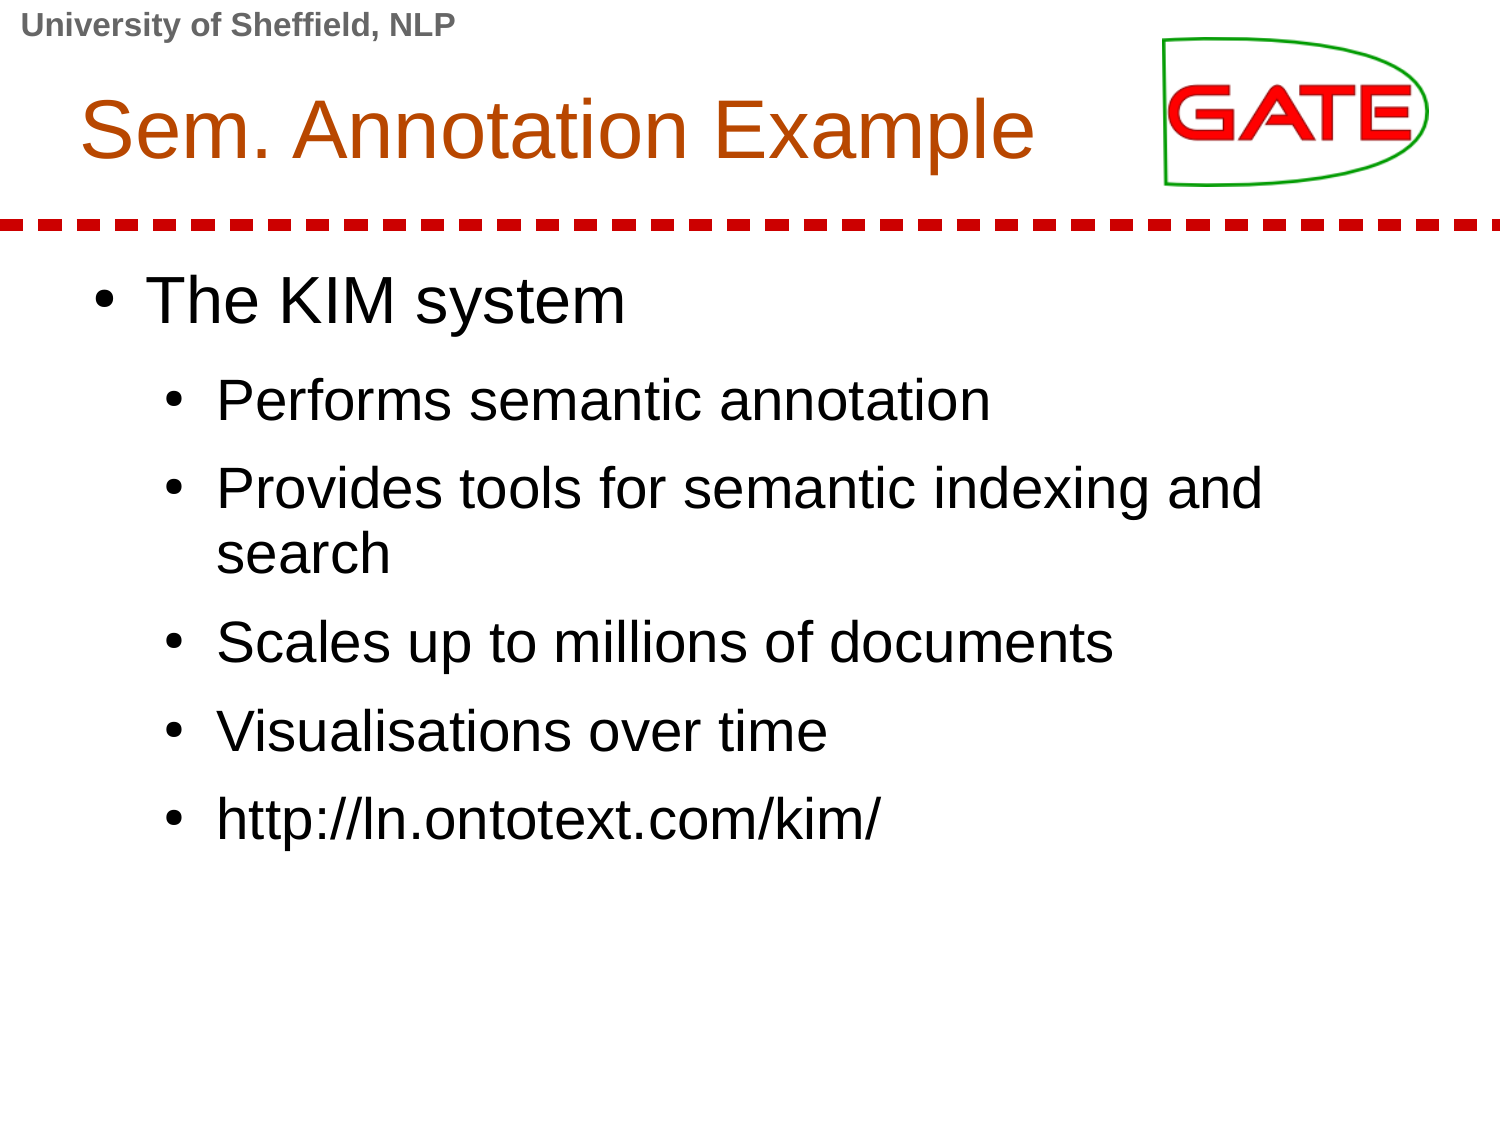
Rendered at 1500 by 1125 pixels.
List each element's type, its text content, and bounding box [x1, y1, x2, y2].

title Sem. Annotation Example [79, 62, 1149, 197]
picture [1162, 37, 1429, 187]
list The KIM system Performs semantic annotation Provides tools for semantic indexing and search Scales up to millions of documents Visualisations over time http://ln.ontotext.com/kim/ [75, 263, 1425, 1006]
